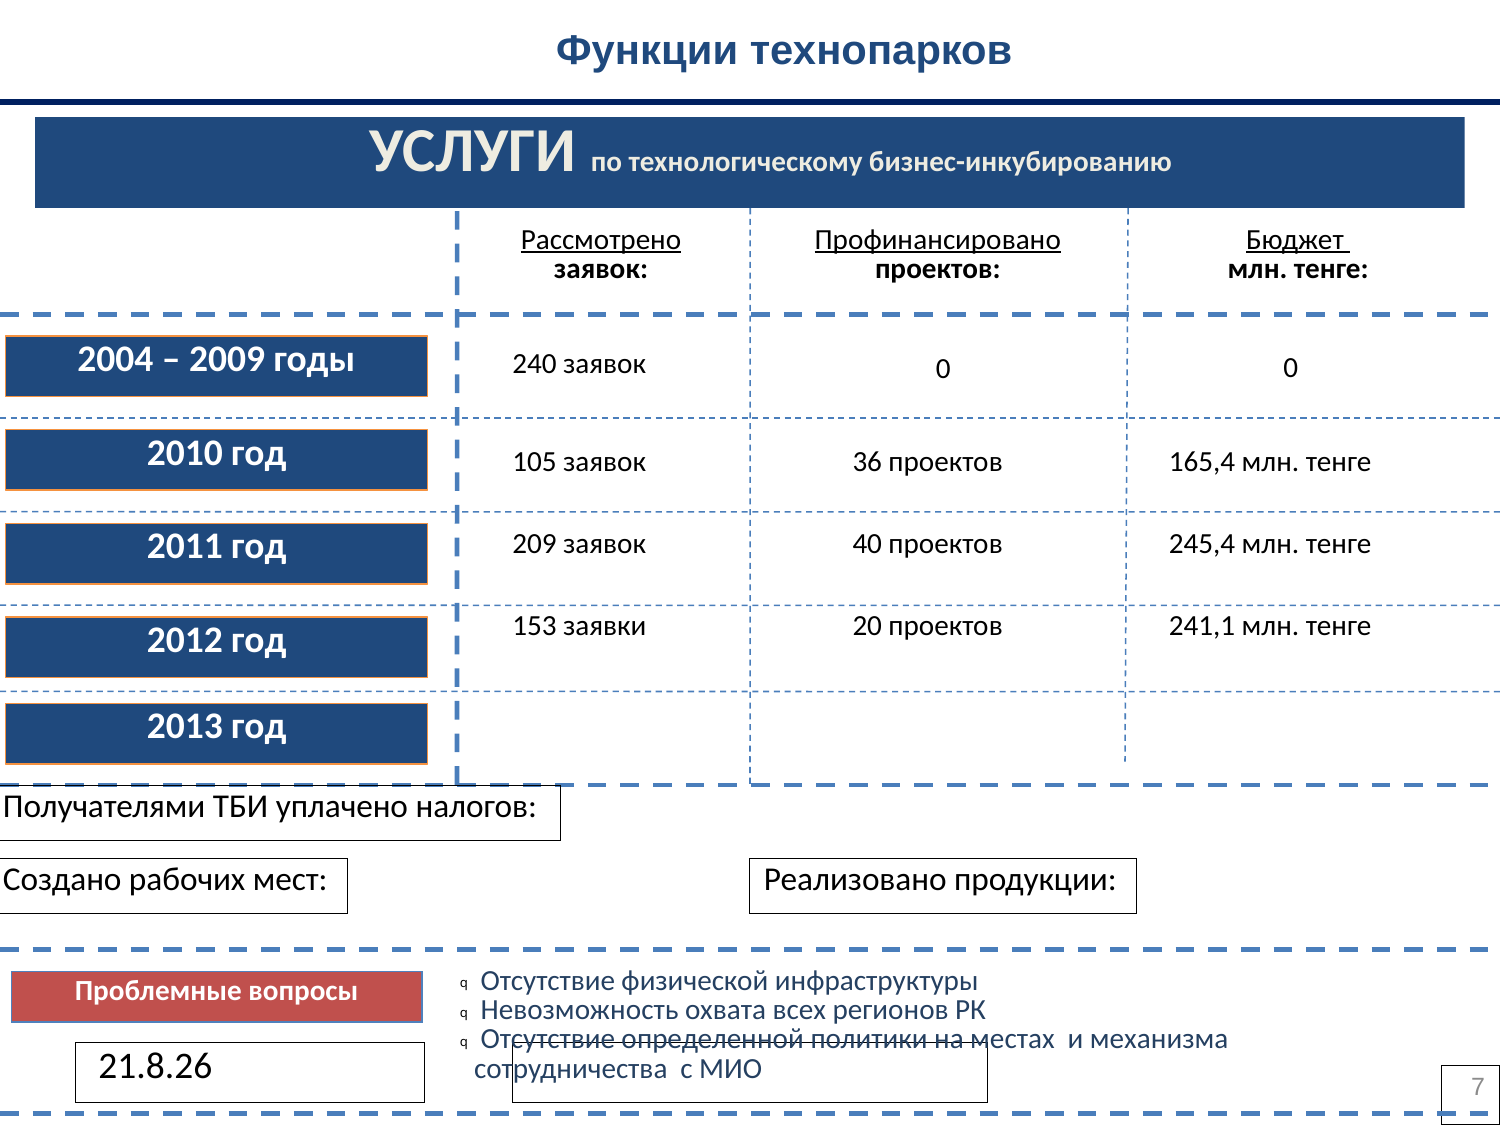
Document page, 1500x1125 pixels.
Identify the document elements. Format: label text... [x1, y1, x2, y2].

text_box 40 проектов [837, 524, 1049, 575]
text_box 105 заявок [497, 442, 721, 493]
text_box Отсутствие физической инфраструктуры Невозможность охвата всех регионов РК Отсутствие определенной политики на местах и механизма сотрудничества с МИО [445, 960, 1418, 1115]
text_box 2004 – 2009 годы [5, 335, 428, 397]
text_box Реализовано продукции: [749, 858, 1137, 914]
text_box 6 [1441, 1065, 1500, 1125]
text_box 245,4 млн. тенге [1154, 524, 1436, 575]
text_box Создано рабочих мест: [0, 858, 348, 914]
text_box 2012 год [5, 617, 428, 678]
text_box Проблемные вопросы [11, 971, 422, 1022]
text_box 2011 год [5, 523, 428, 584]
text_box 2010 год [5, 429, 428, 491]
text_box 165,4 млн. тенге [1154, 442, 1436, 493]
text_box 0 [1154, 347, 1428, 399]
text_box Профинансировано проектов: [785, 219, 1091, 306]
text_box 153 заявки [497, 606, 721, 657]
text_box УСЛУГИ по технологическому бизнес-инкубированию [35, 117, 1465, 208]
text_box Получателями ТБИ уплачено налогов: [0, 785, 561, 841]
text_box 0 [837, 348, 1049, 400]
text_box 240 заявок [497, 343, 721, 395]
text_box 20 проектов [837, 606, 1049, 657]
text_box 2013 год [5, 703, 428, 764]
text_box Функции технопарков [17, 19, 1483, 85]
text_box Бюджет млн. тенге: [1151, 219, 1445, 306]
text_box Рассмотрено заявок: [466, 219, 736, 306]
text_box 36 проектов [837, 442, 1049, 493]
text_box 209 заявок [497, 524, 721, 575]
text_box 241,1 млн. тенге [1154, 606, 1436, 657]
